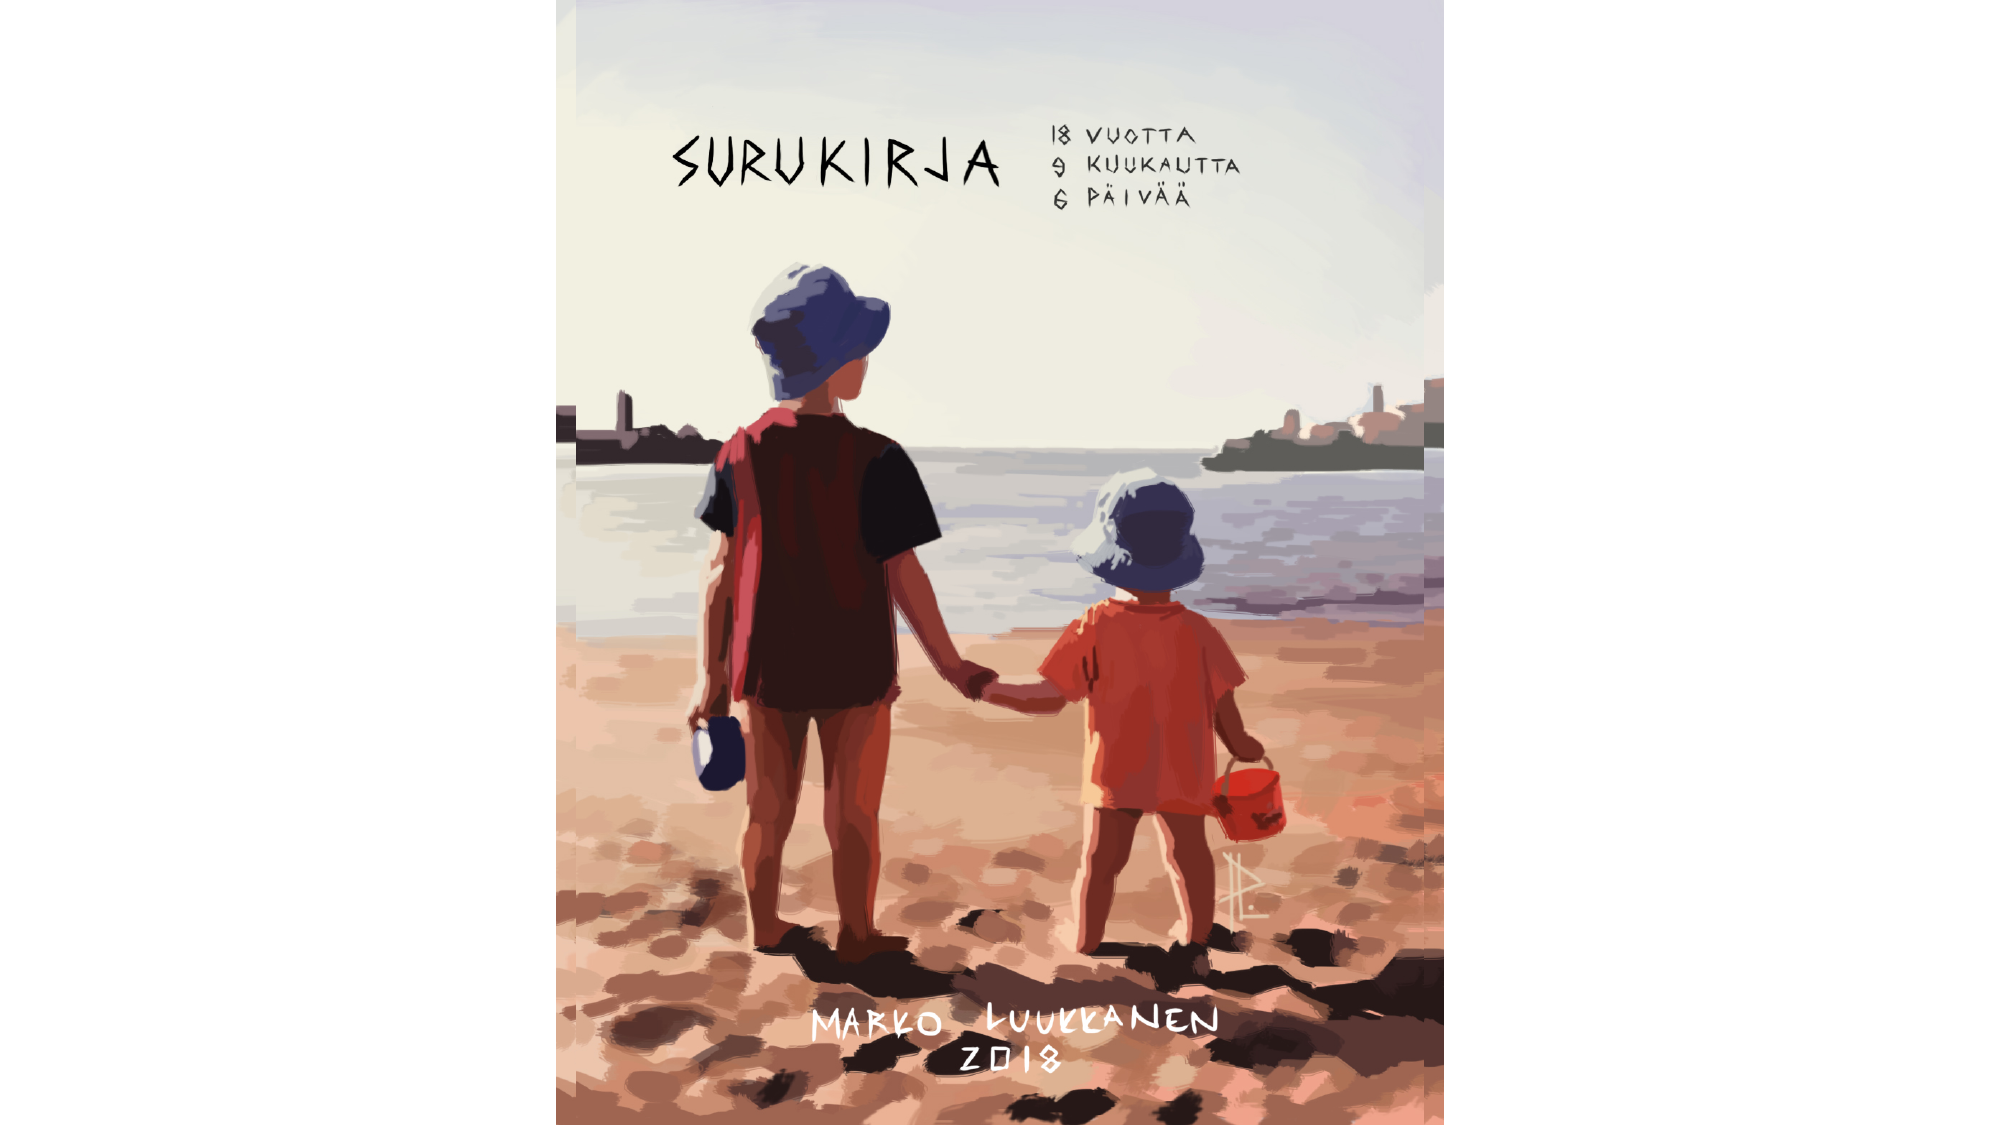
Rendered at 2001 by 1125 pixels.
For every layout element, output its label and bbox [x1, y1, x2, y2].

picture [556, 0, 1444, 1125]
